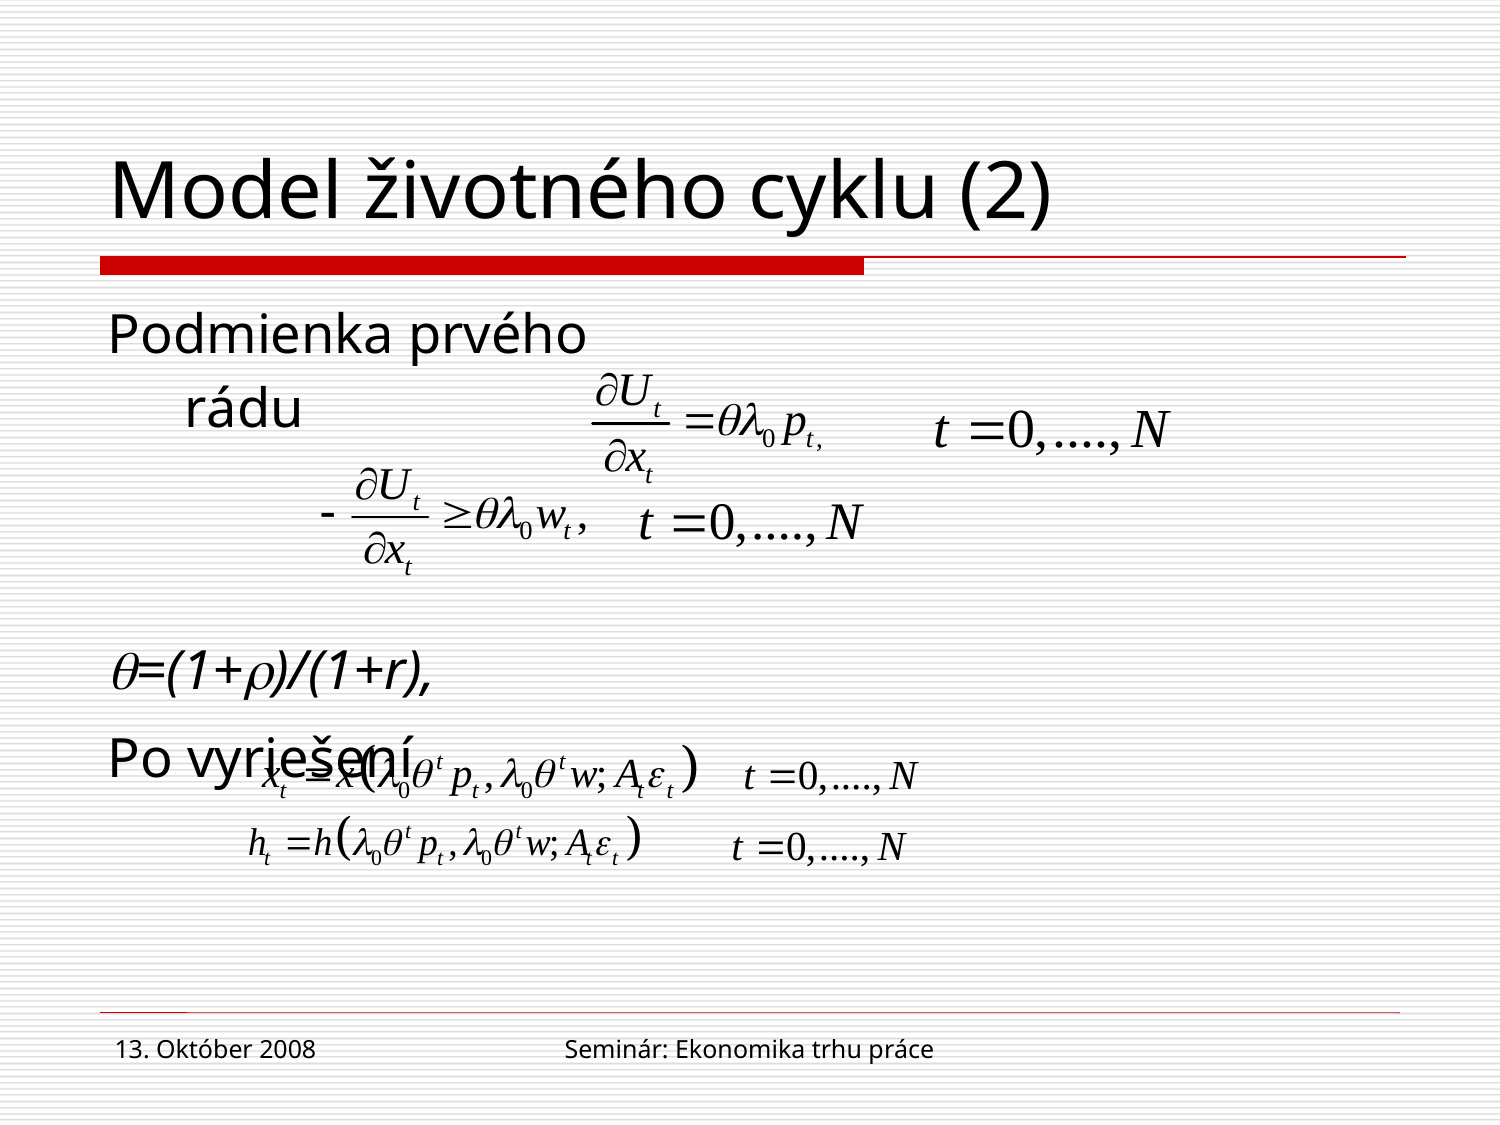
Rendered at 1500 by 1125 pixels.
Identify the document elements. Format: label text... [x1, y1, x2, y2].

chart [312, 361, 876, 586]
chart [726, 822, 916, 878]
title Model životného cyklu (2)‏ [94, 49, 1407, 250]
chart [242, 739, 703, 882]
chart [927, 397, 1183, 471]
chart [738, 751, 928, 807]
list Podmienka prvého rádu =(1+)/(1+r), Po vyriešení [92, 287, 737, 988]
picture [0, 0, 1500, 1125]
